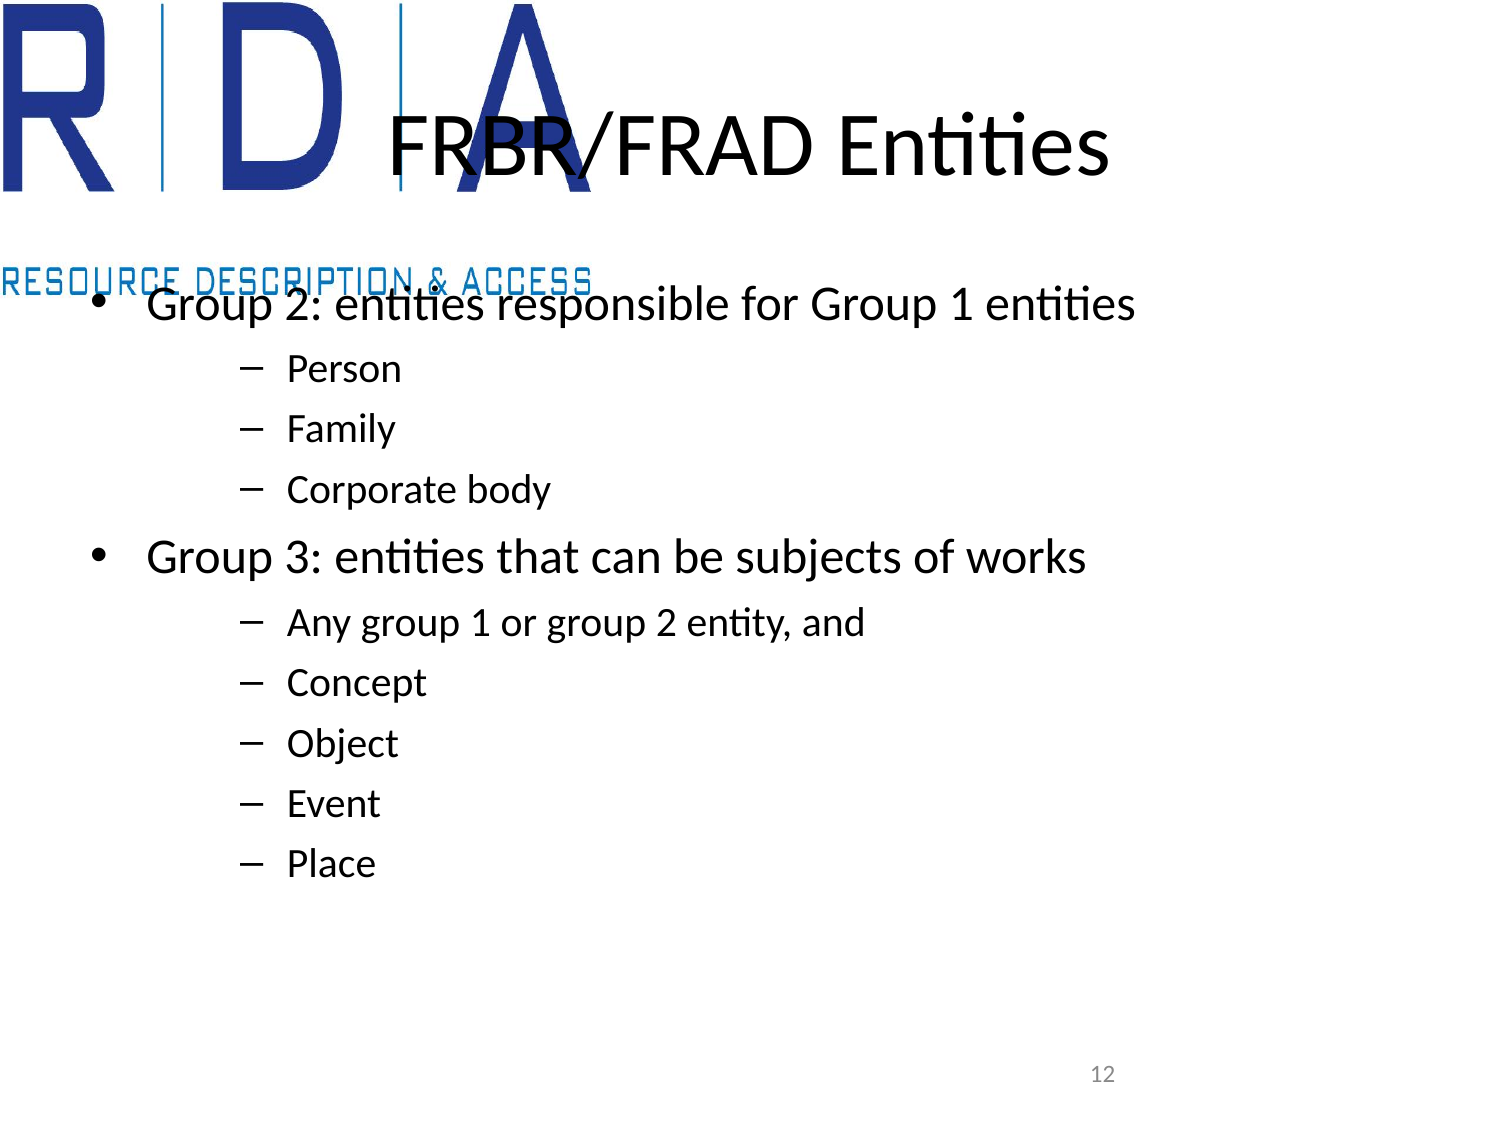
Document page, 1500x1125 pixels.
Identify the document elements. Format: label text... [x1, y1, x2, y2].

text_box 12 [1074, 1042, 1426, 1103]
title FRBR/FRAD Entities [75, 45, 1426, 233]
list Group 2: entities responsible for Group 1 entities Person Family Corporate body Group 3: entities that can be subjects of works Any group 1 or group 2 entity, and Concept Object Event Place [75, 262, 1426, 1005]
